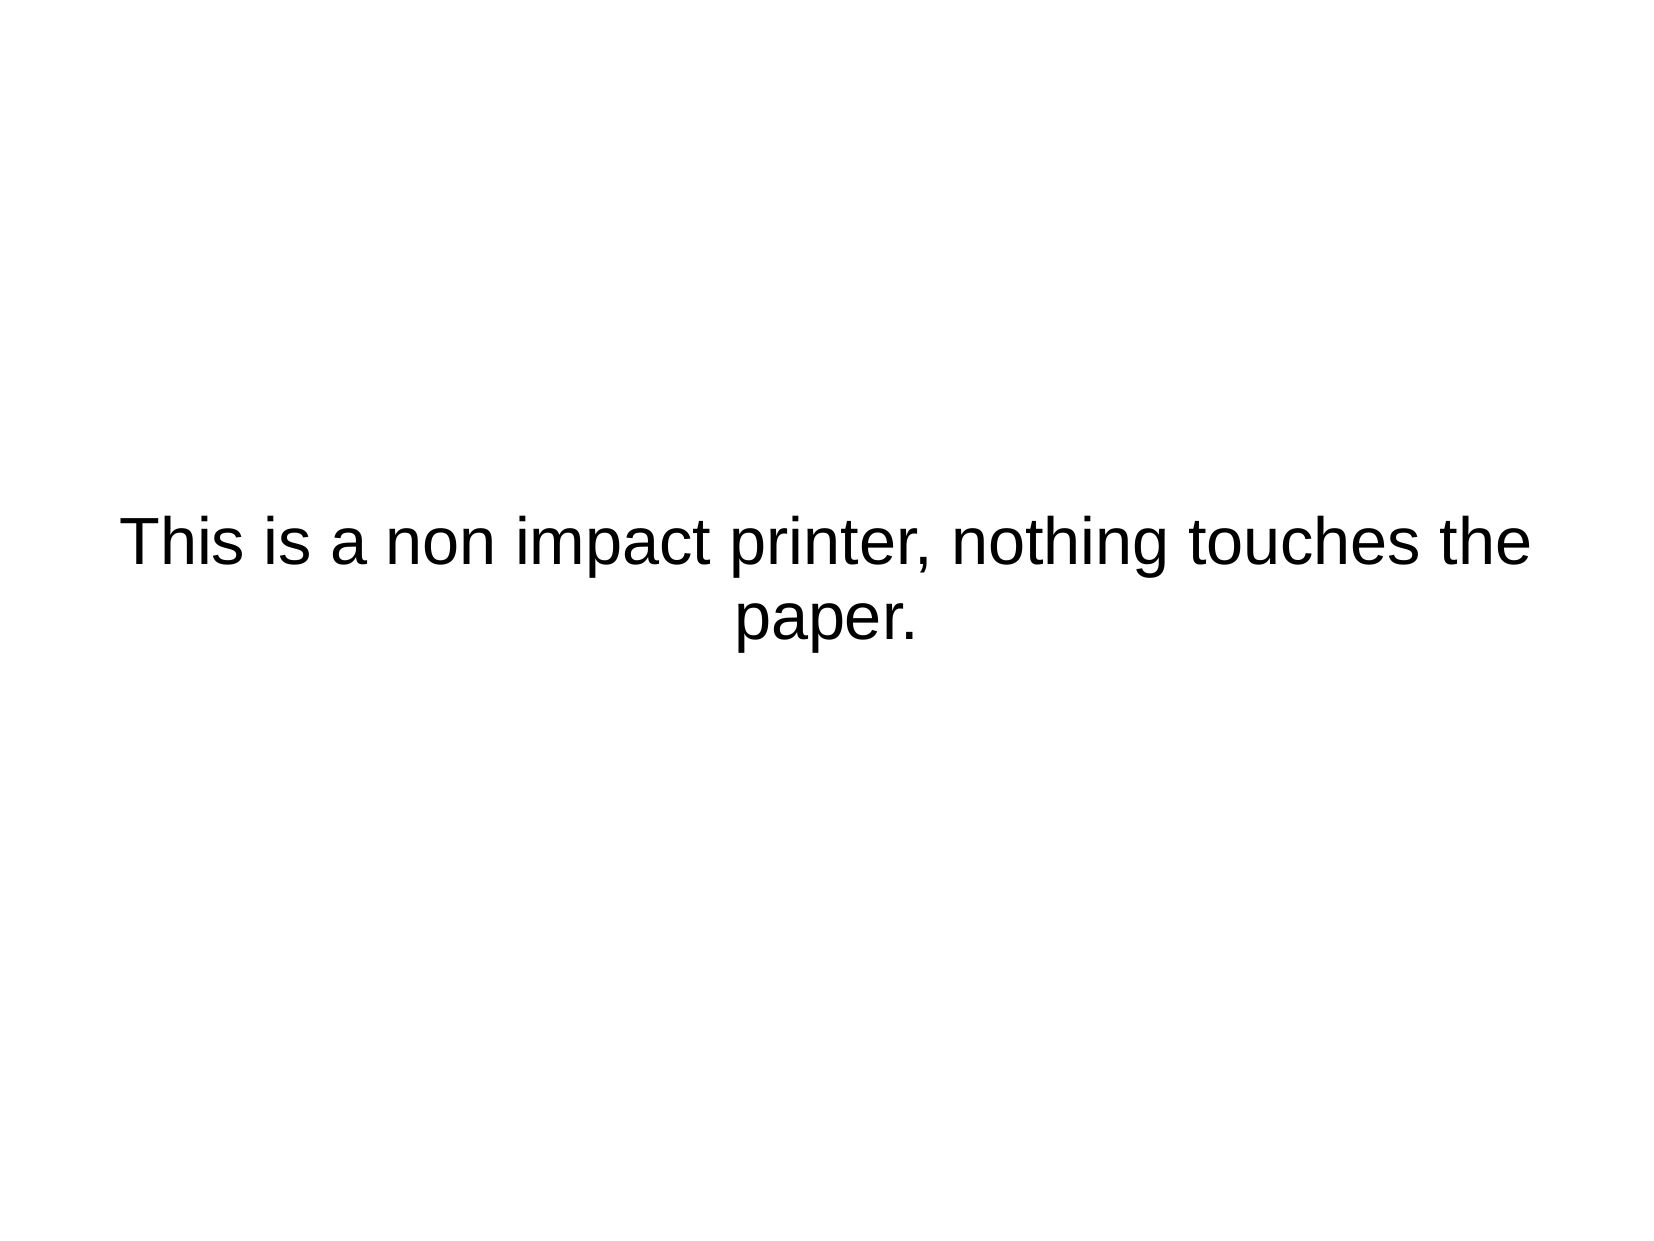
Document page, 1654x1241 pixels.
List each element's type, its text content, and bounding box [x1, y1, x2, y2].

subtitle This is a non impact printer, nothing touches the paper. [82, 56, 1571, 1102]
